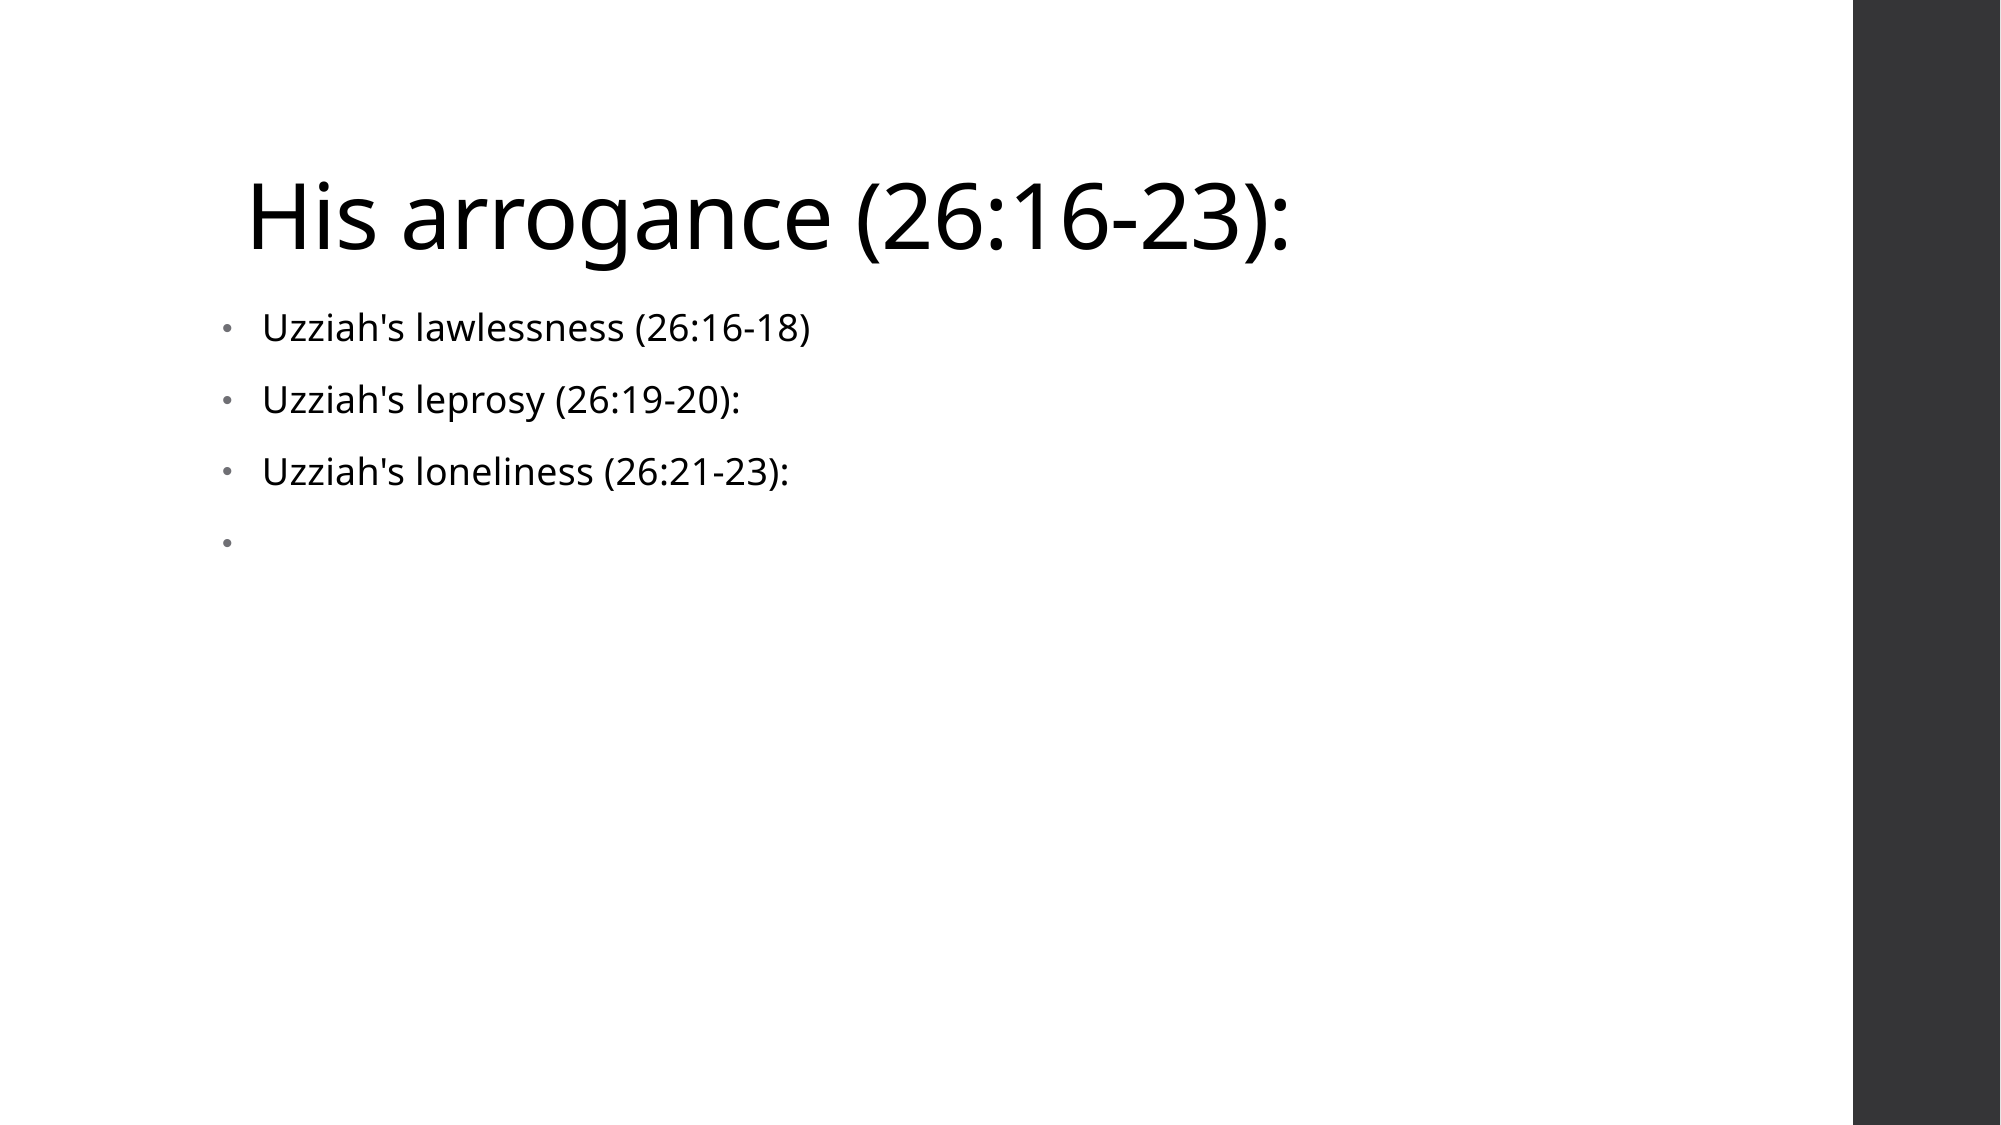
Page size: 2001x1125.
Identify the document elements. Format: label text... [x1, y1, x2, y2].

title His arrogance (26:16-23): [206, 60, 1797, 278]
list Uzziah's lawlessness (26:16-18) Uzziah's leprosy (26:19-20): Uzziah's loneliness (26:21-23): [206, 299, 1617, 1014]
